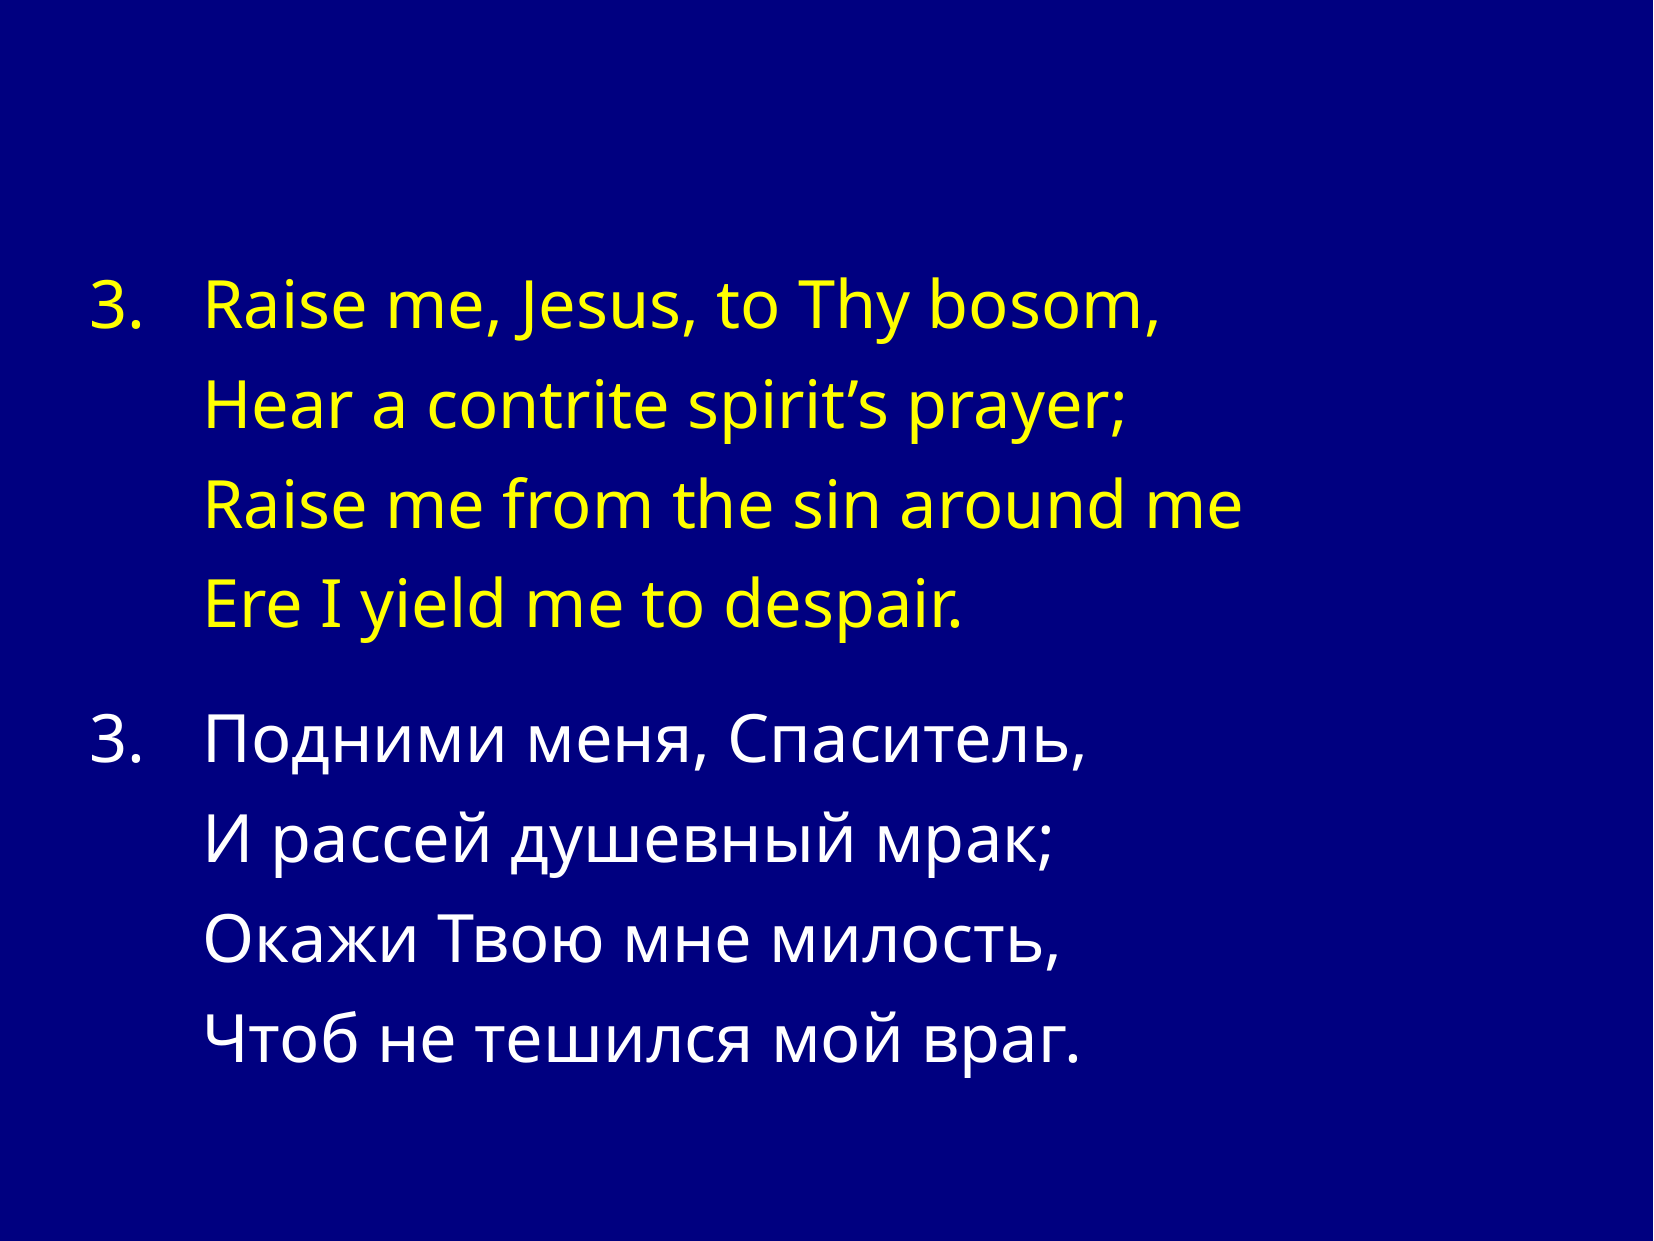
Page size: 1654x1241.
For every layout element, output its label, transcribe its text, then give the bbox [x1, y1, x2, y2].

text_box 3. Raise me, Jesus, to Thy bosom, Hear a contrite spirit’s prayer; Raise me from the sin around me Ere I yield me to despair. [75, 150, 1576, 638]
text_box 3. Подними меня, Спаситель, И рассей душевный мрак; Окажи Твою мне милость, Чтоб не тешился мой враг. [75, 675, 1576, 1163]
